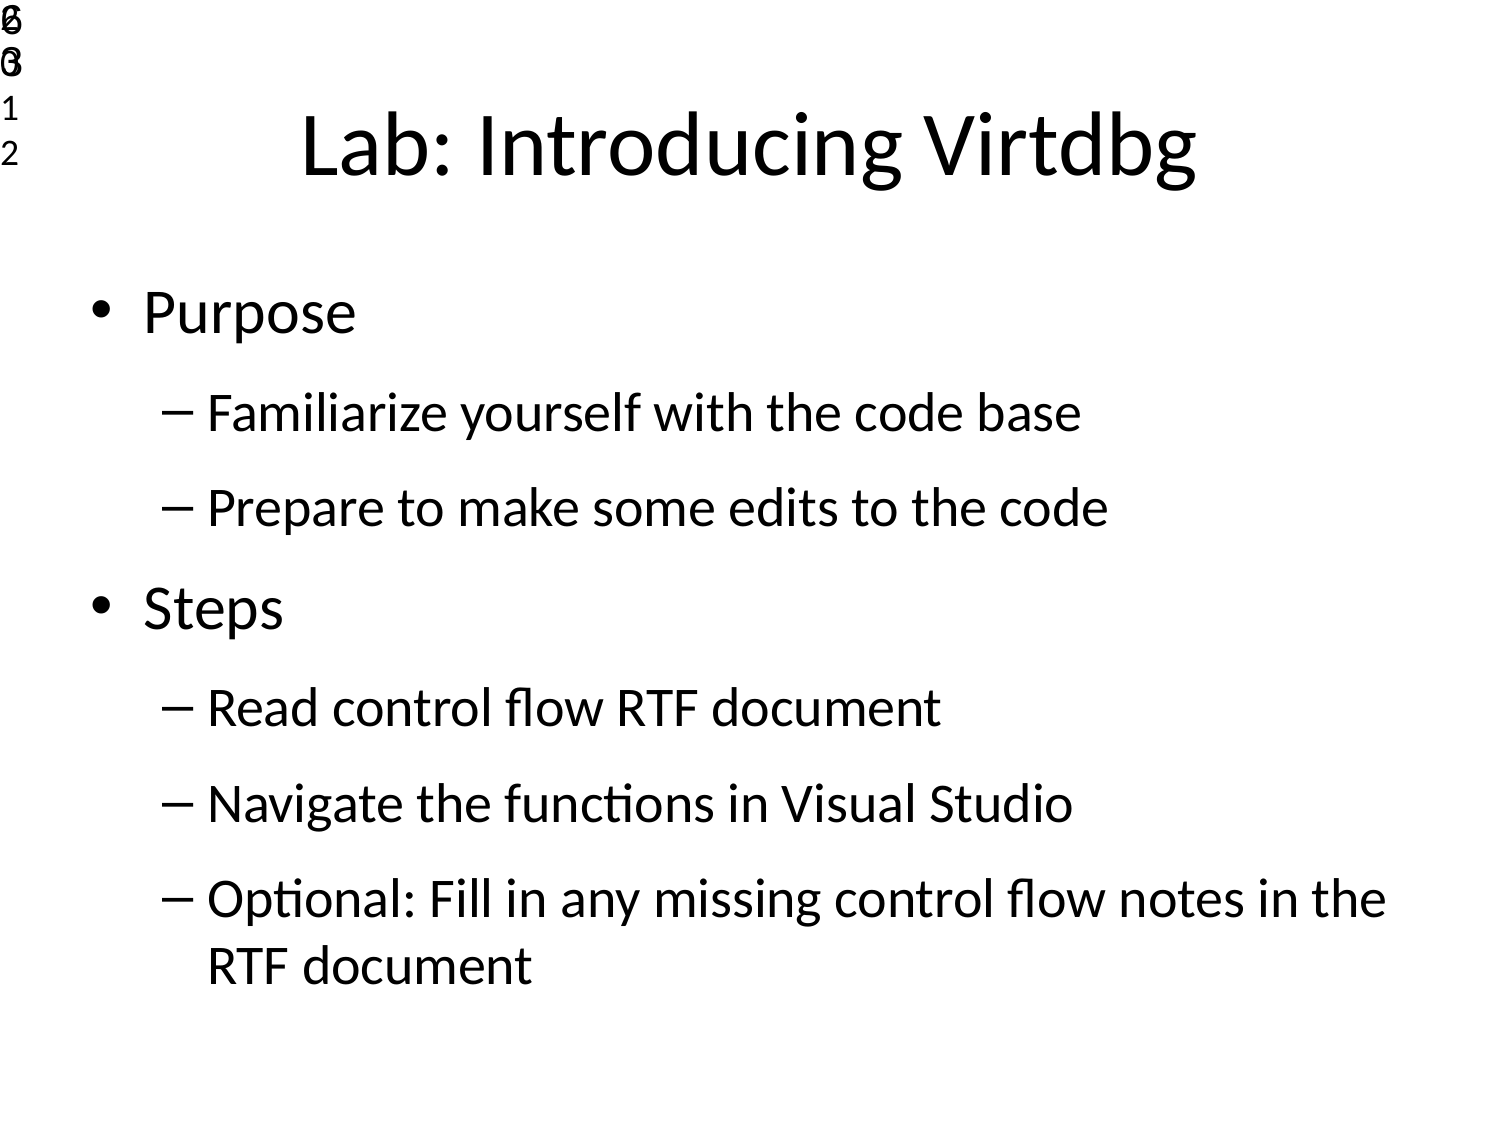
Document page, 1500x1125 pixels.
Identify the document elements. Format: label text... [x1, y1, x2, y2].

list Purpose Familiarize yourself with the code base Prepare to make some edits to the code Steps Read control flow RTF document Navigate the functions in Visual Studio Optional: Fill in any missing control flow notes in the RTF document [75, 262, 1425, 1005]
title Lab: Introducing Virtdbg [75, 45, 1425, 233]
